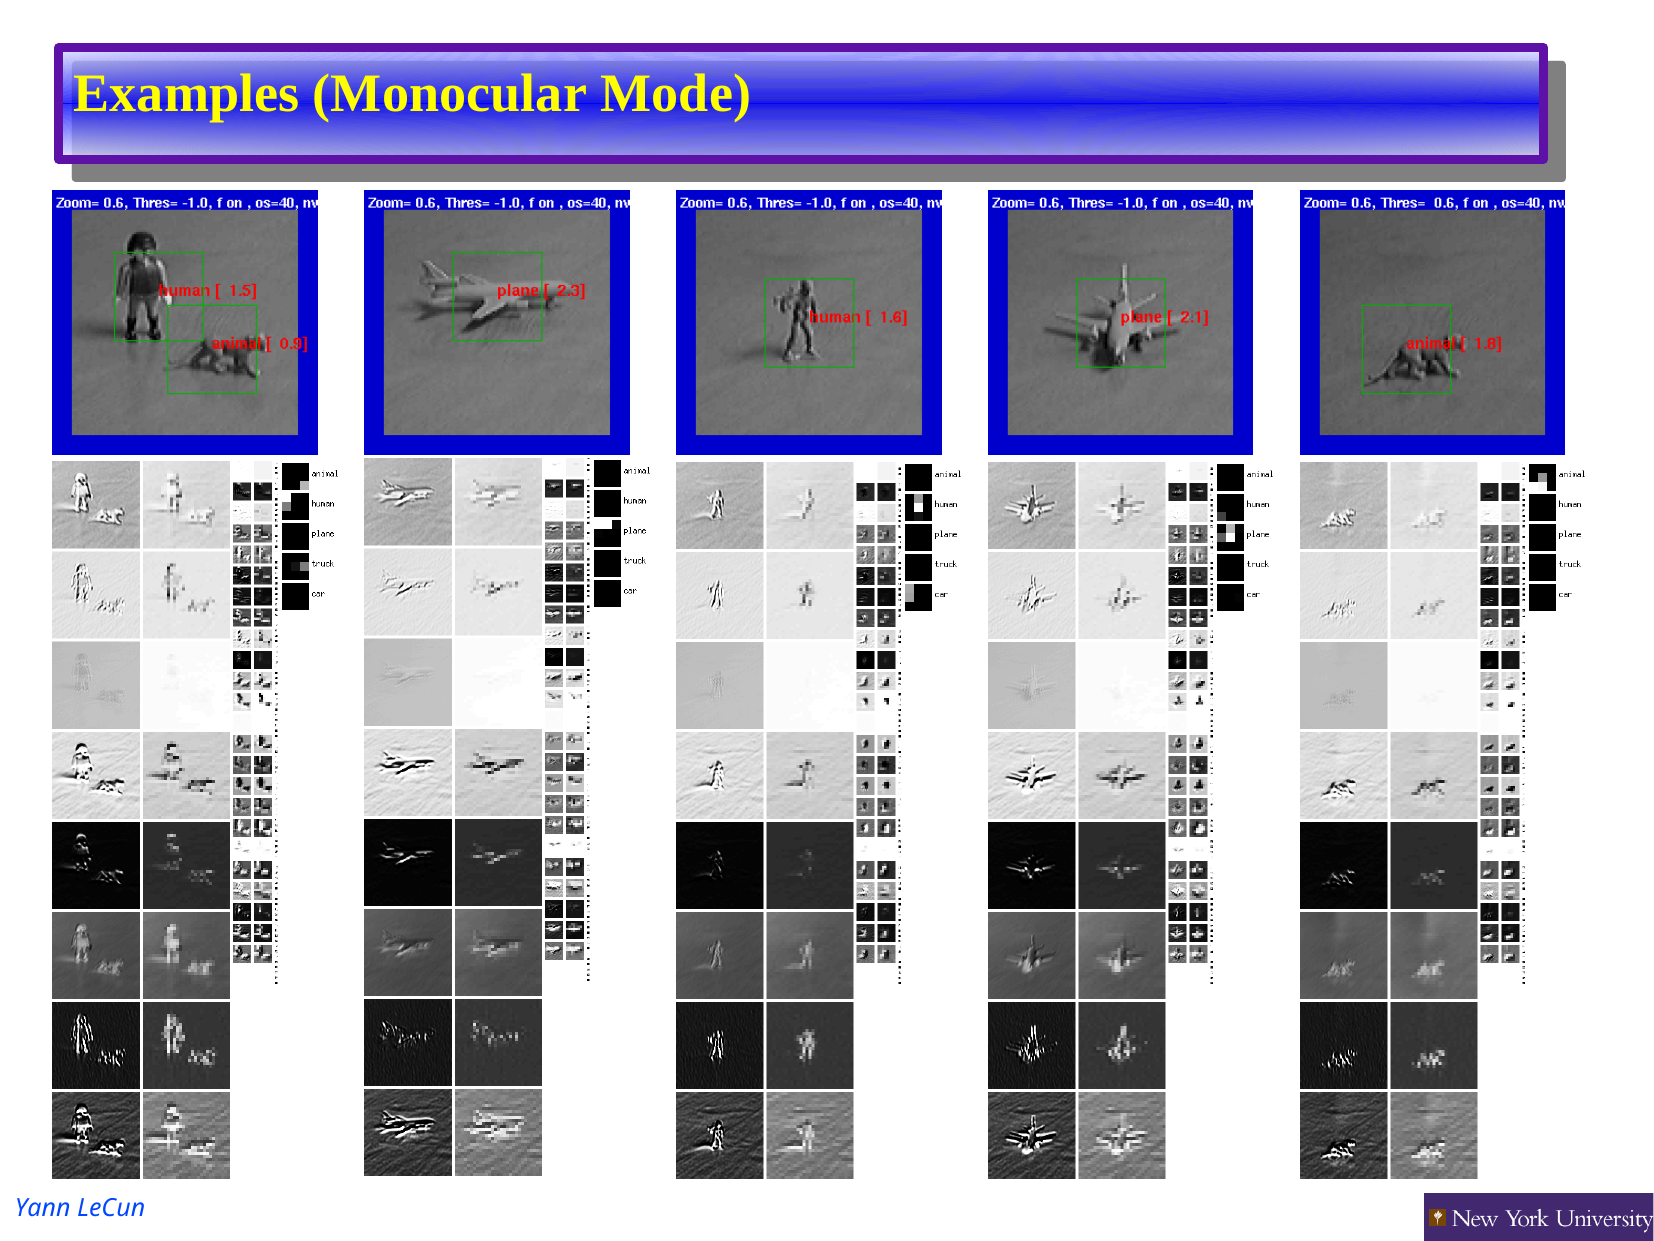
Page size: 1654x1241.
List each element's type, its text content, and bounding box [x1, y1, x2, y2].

text_box Examples (Monocular Mode) [58, 47, 1544, 160]
picture [52, 458, 1634, 1185]
picture [1424, 1193, 1654, 1241]
picture [364, 190, 630, 455]
picture [1300, 190, 1565, 455]
picture [676, 190, 942, 455]
picture [988, 190, 1253, 455]
picture [52, 190, 318, 455]
